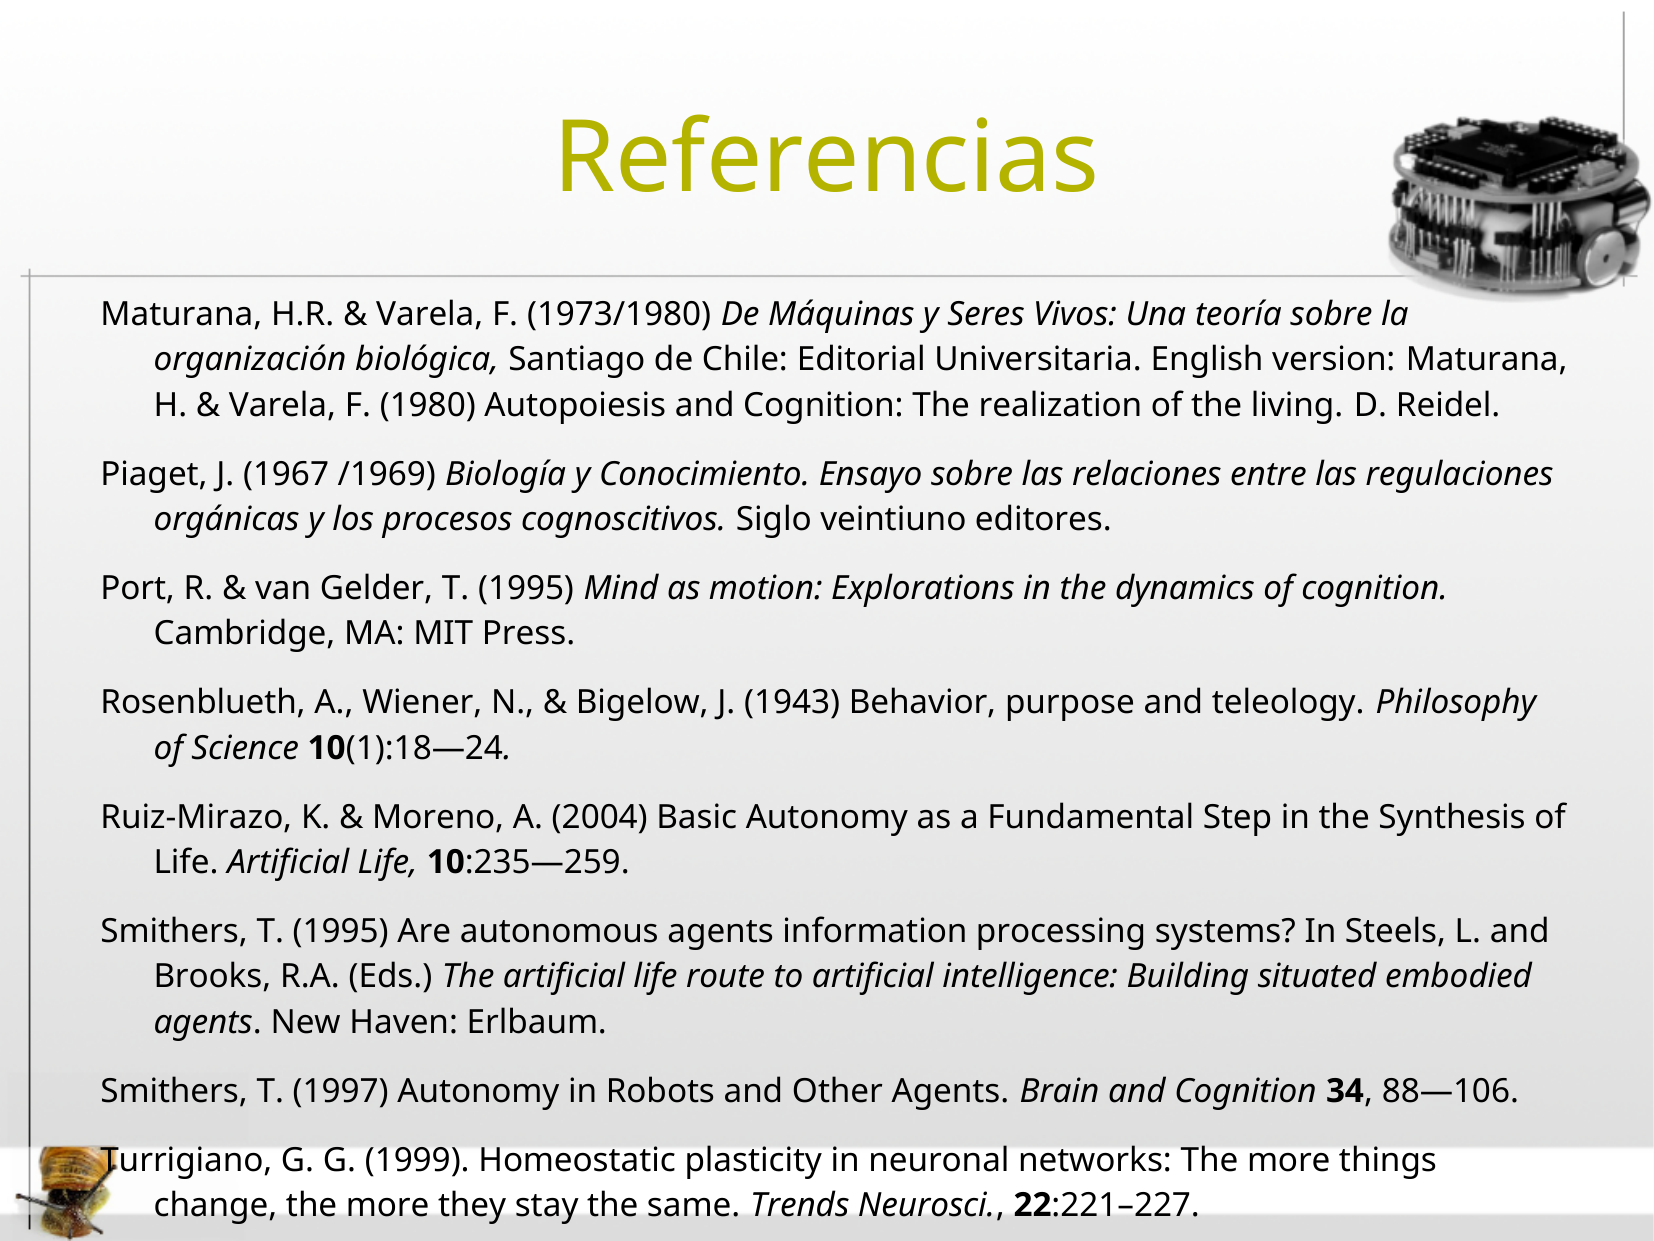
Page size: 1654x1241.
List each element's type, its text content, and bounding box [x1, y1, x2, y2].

picture [0, 0, 1654, 1241]
title Referencias [82, 56, 1571, 250]
list Maturana, H.R. & Varela, F. (1973/1980) De Máquinas y Seres Vivos: Una teoría sobre la organización biológica, Santiago de Chile: Editorial Universitaria. English version: Maturana, H. & Varela, F. (1980) Autopoiesis and Cognition: The realization of the living. D. Reidel. Piaget, J. (1967 /1969) Biología y Conocimiento. Ensayo sobre las relaciones entre las regulaciones orgánicas y los procesos cognoscitivos. Siglo veintiuno editores. Port, R. & van Gelder, T. (1995) Mind as motion: Explorations in the dynamics of cognition. Cambridge, MA: MIT Press. Rosenblueth, A., Wiener, N., & Bigelow, J. (1943) Behavior, purpose and teleology. Philosophy of Science 10(1):18—24. Ruiz-Mirazo, K. & Moreno, A. (2004) Basic Autonomy as a Fundamental Step in the Synthesis of Life. Artificial Life, 10:235—259. Smithers, T. (1995) Are autonomous agents information processing systems? In Steels, L. and Brooks, R.A. (Eds.) The artificial life route to artificial intelligence: Building situated embodied agents. New Haven: Erlbaum. Smithers, T. (1997) Autonomy in Robots and Other Agents. Brain and Cognition 34, 88—106. Turrigiano, G. G. (1999). Homeostatic plasticity in neuronal networks: The more things change, the more they stay the same. Trends Neurosci., 22:221–227. [82, 290, 1571, 1213]
